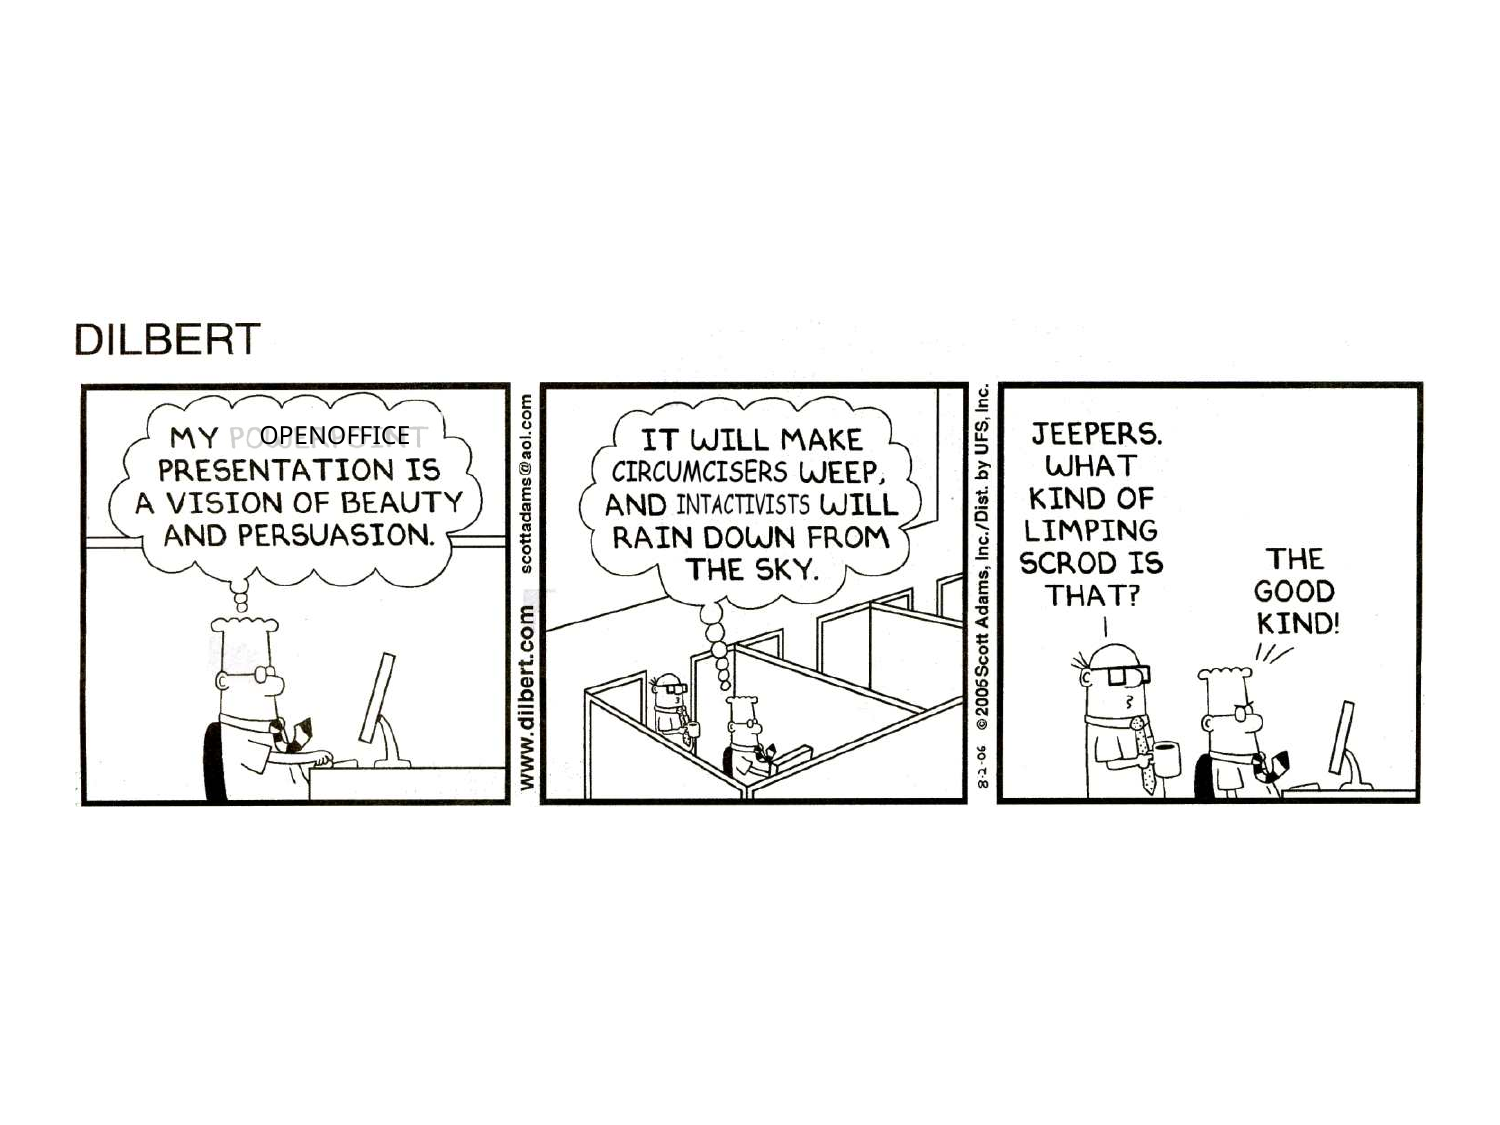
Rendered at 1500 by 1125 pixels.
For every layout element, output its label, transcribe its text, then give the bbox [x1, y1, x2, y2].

title OPENOFFICE [227, 412, 443, 458]
picture [75, 317, 1426, 807]
